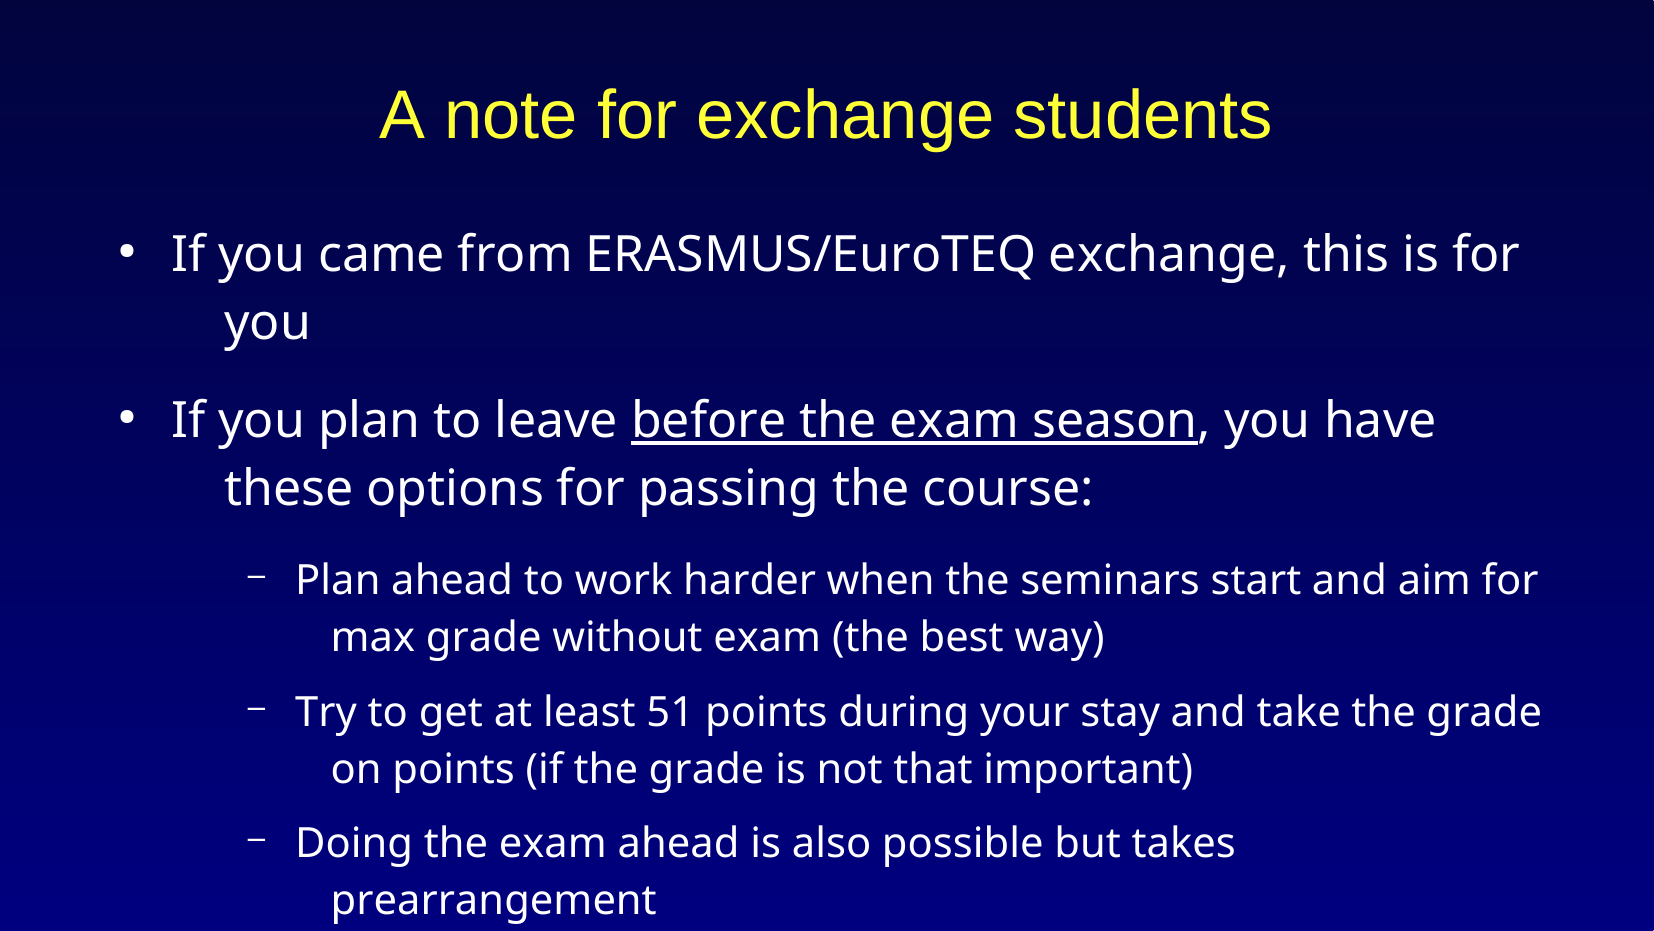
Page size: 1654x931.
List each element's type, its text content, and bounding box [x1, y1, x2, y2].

title A note for exchange students [82, 37, 1571, 193]
list If you came from ERASMUS/EuroTEQ exchange, this is for you If you plan to leave before the exam season, you have these options for passing the course: Plan ahead to work harder when the seminars start and aim for max grade without exam (the best way) Try to get at least 51 points during your stay and take the grade on points (if the grade is not that important) Doing the exam ahead is also possible but takes prearrangement [82, 217, 1571, 852]
